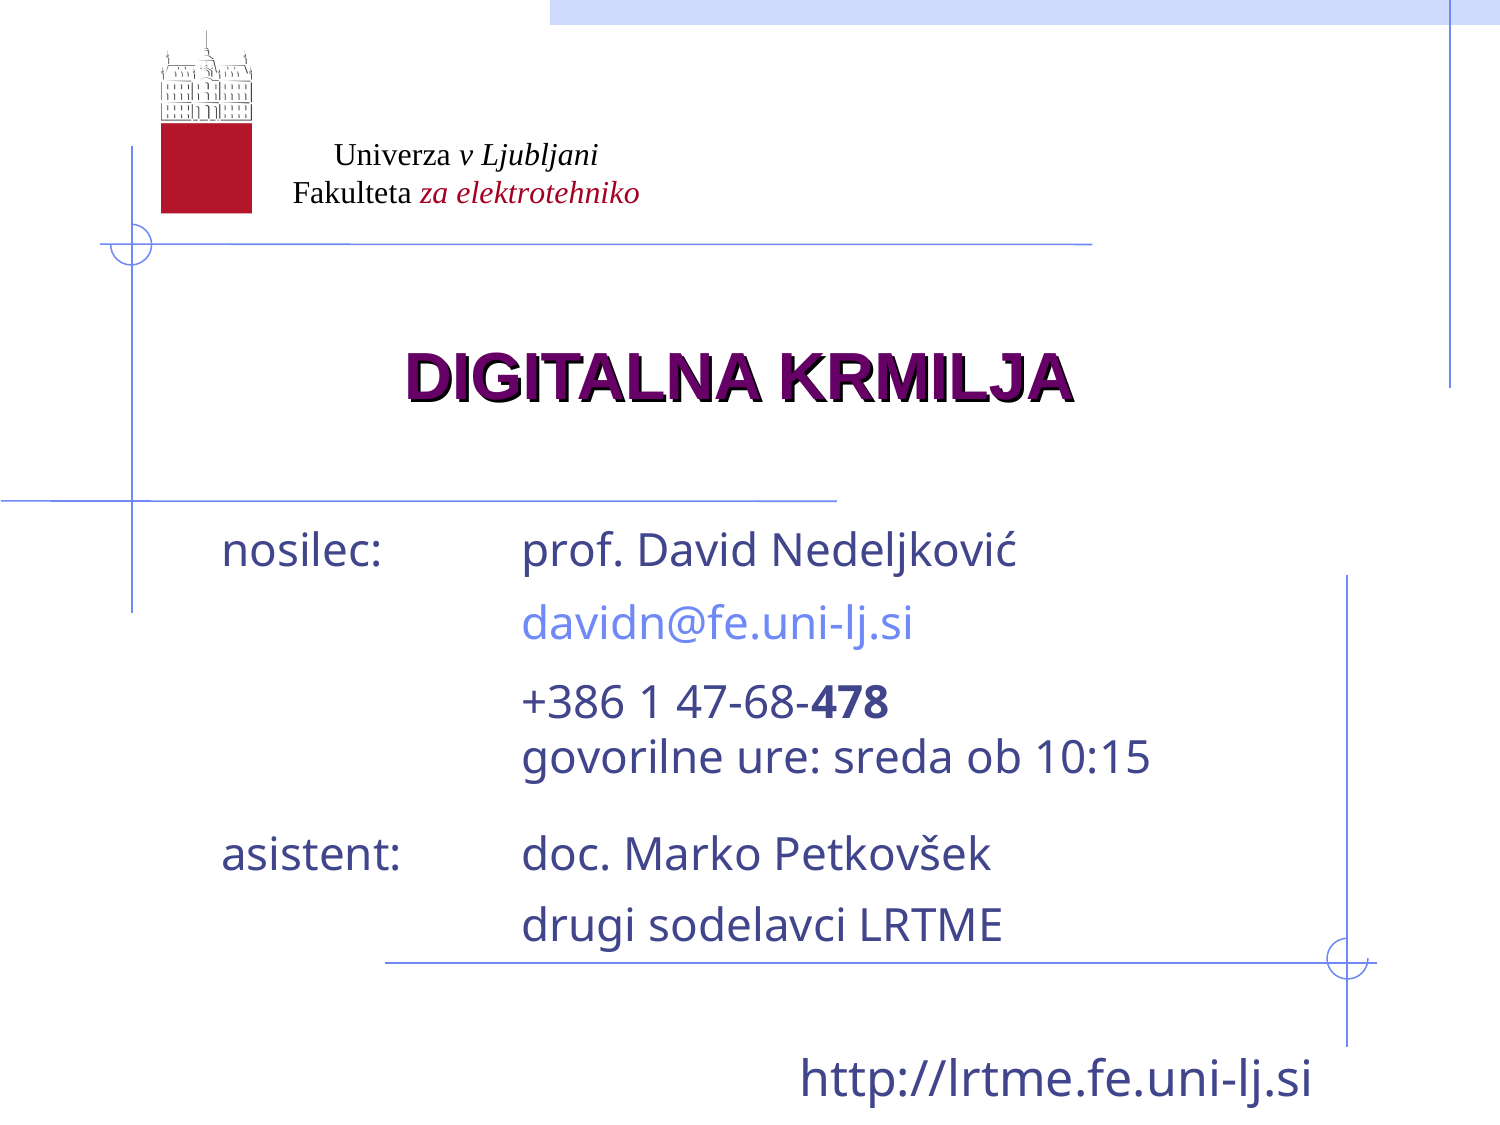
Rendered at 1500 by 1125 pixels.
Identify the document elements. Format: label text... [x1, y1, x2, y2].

picture [159, 30, 254, 214]
title DIGITALNA KRMILJA [128, 219, 1350, 421]
text_box Univerza v Ljubljani Fakulteta za elektrotehniko [265, 125, 668, 218]
text_box nosilec: prof. David Nedeljković davidn@fe.uni-lj.si +386 1 47-68-478 govorilne ure: sreda ob 10:15 asistent: doc. Marko Petkovšek drugi sodelavci LRTME http://lrtme.fe.uni-lj.si [206, 496, 1329, 1115]
